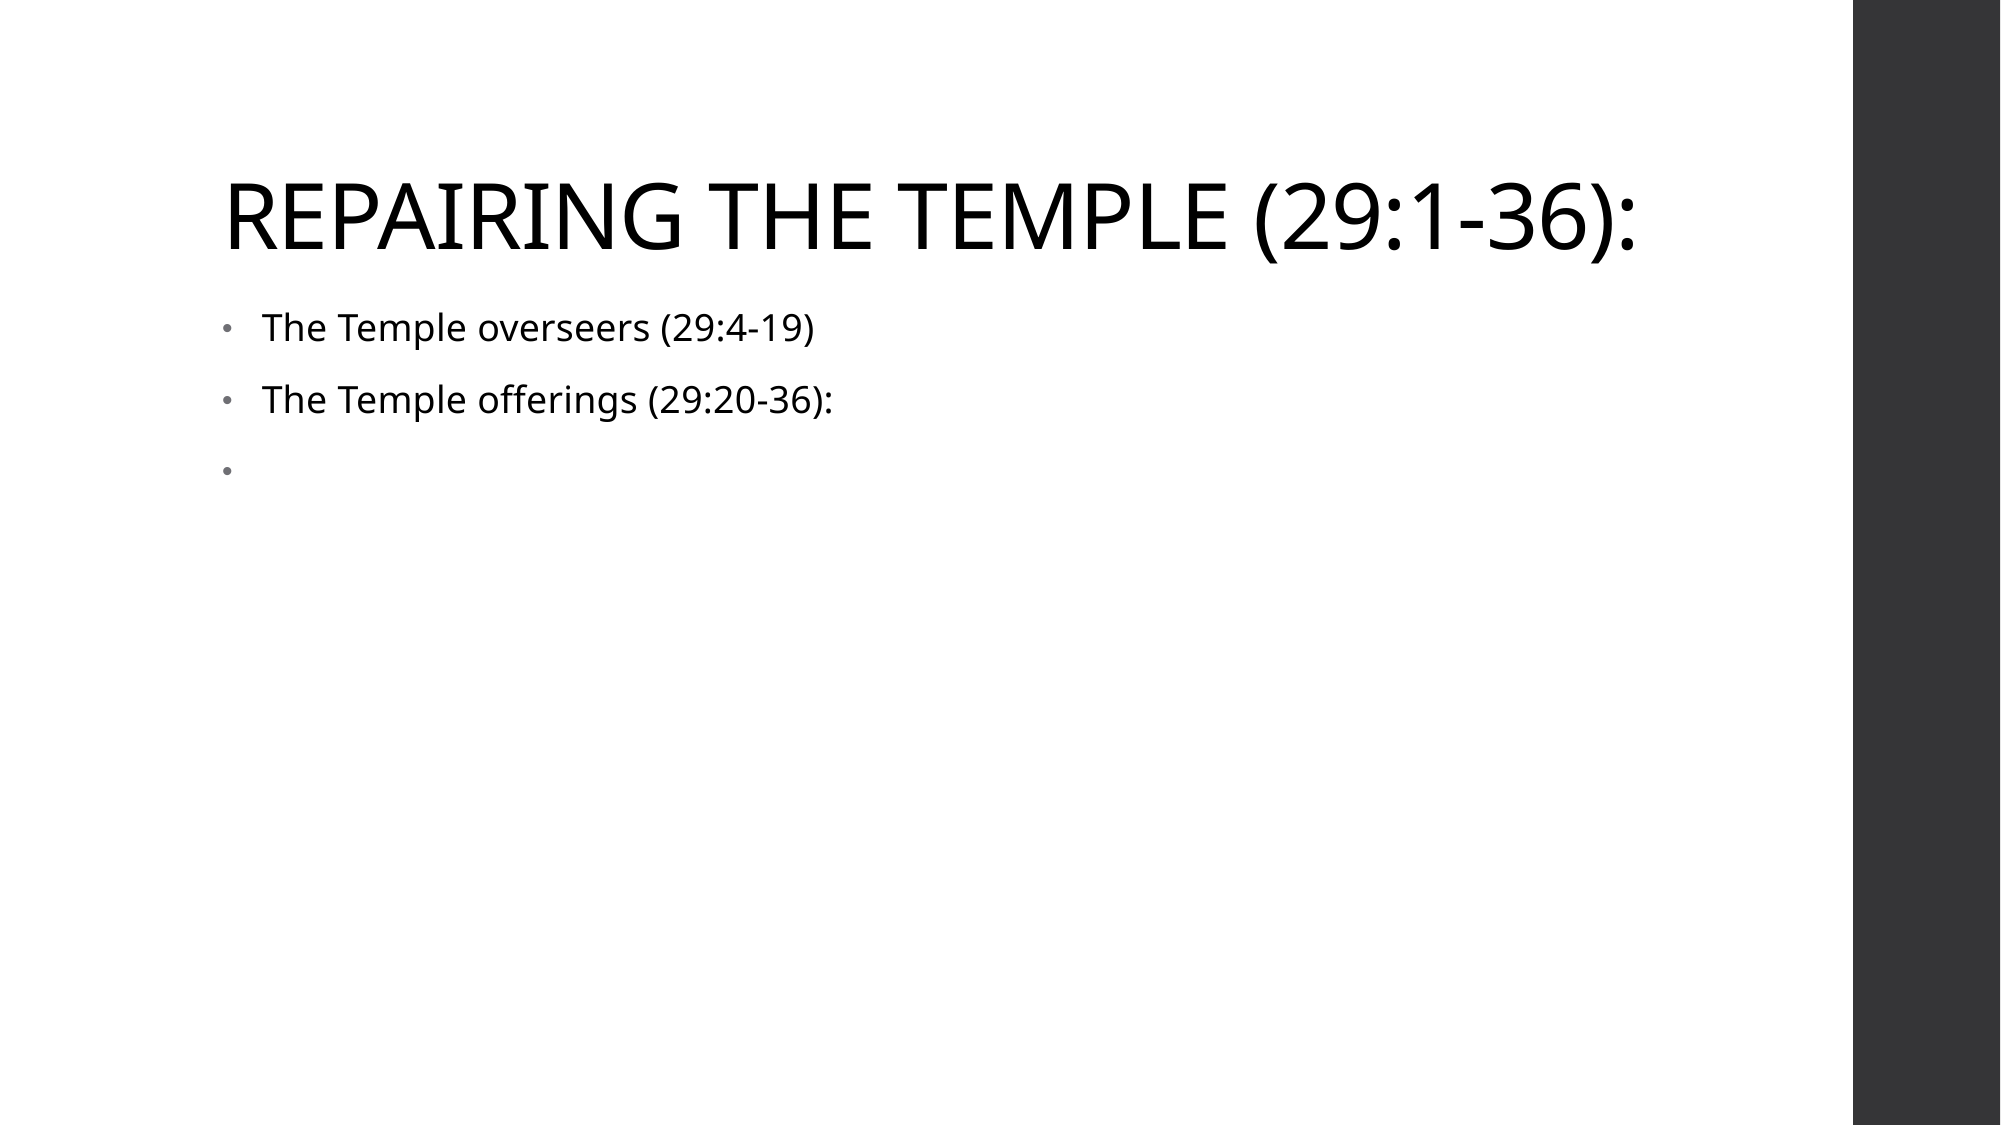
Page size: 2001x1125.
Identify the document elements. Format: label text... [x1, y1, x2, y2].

list The Temple overseers (29:4-19) The Temple offerings (29:20-36): [206, 299, 1617, 1014]
title REPAIRING THE TEMPLE (29:1-36): [206, 60, 1797, 278]
